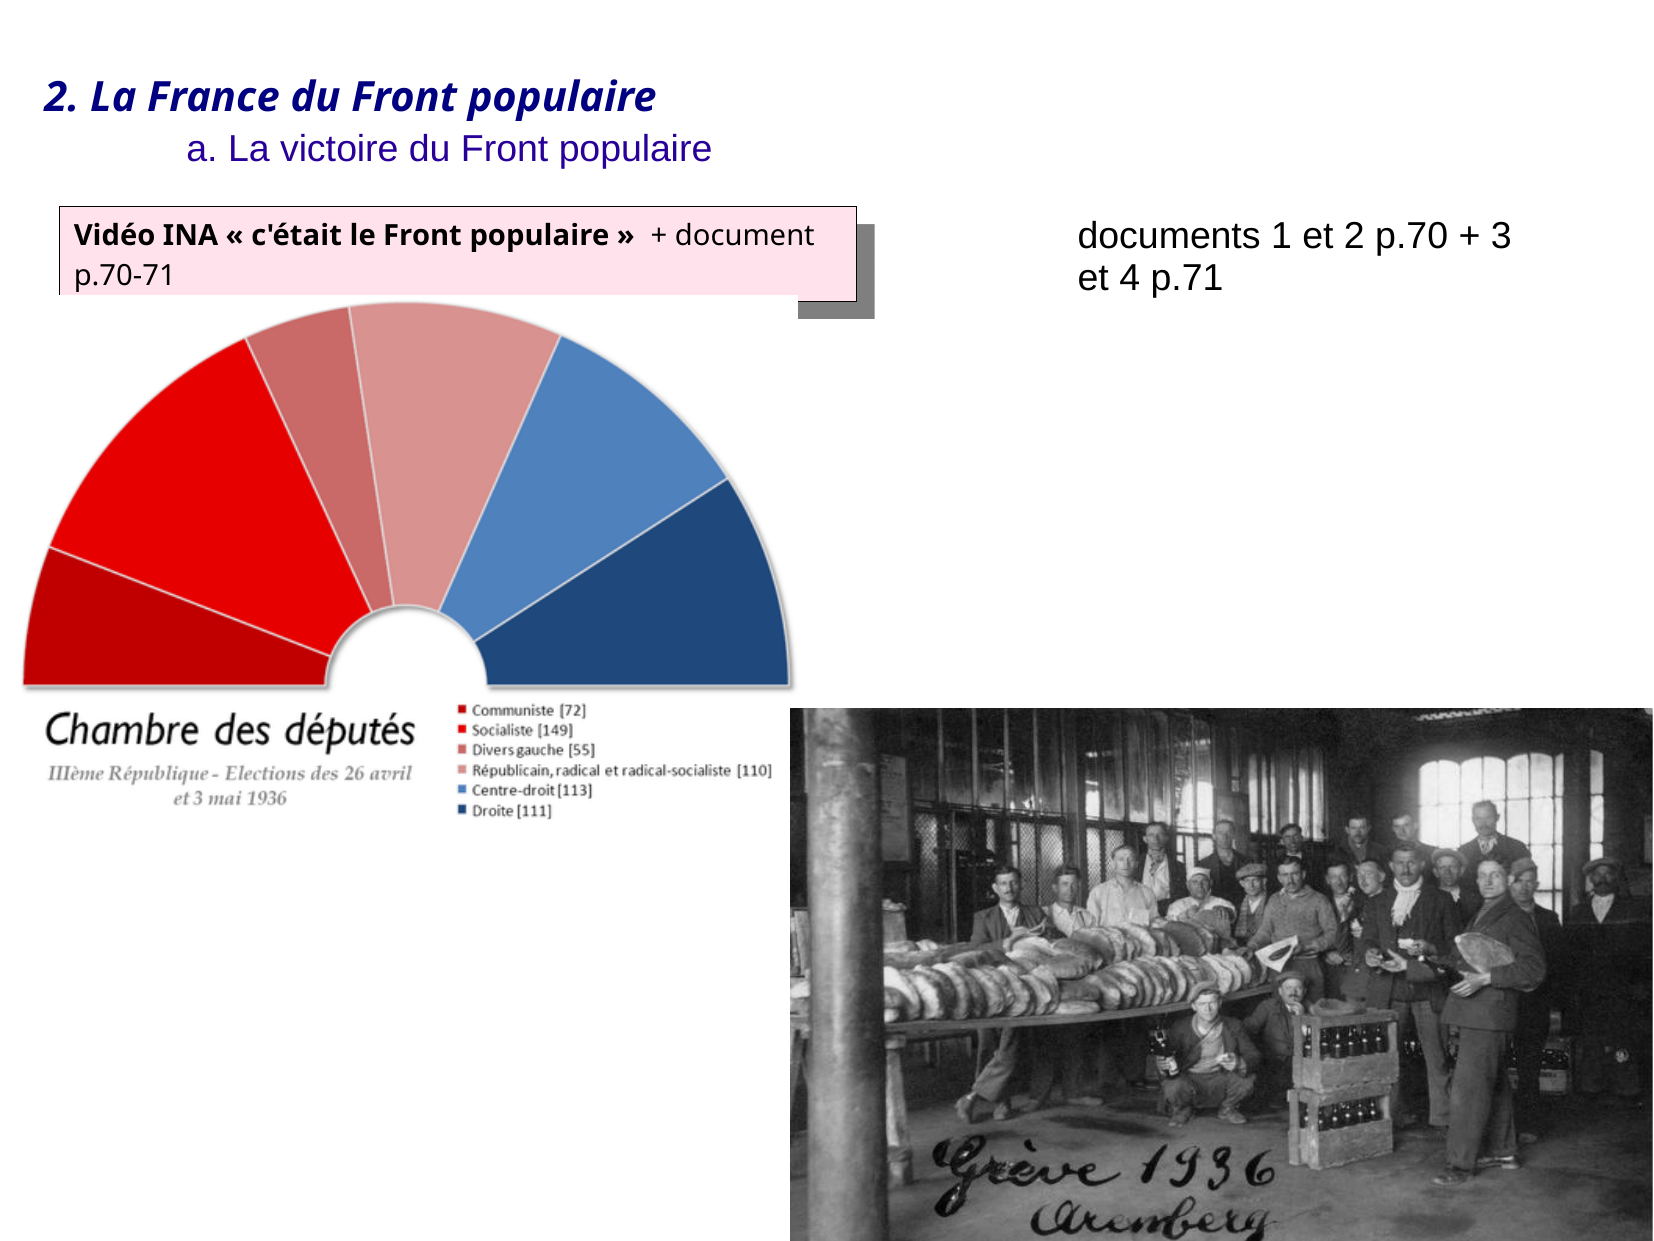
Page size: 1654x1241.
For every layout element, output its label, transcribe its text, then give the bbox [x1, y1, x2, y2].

picture [16, 295, 1654, 1241]
text_box Vidéo INA « c'était le Front populaire » + document p.70-71 [59, 206, 857, 293]
text_box a. La victoire du Front populaire [171, 120, 739, 178]
text_box 2. La France du Front populaire [29, 59, 739, 126]
text_box documents 1 et 2 p.70 + 3 et 4 p.71 [1062, 206, 1536, 650]
